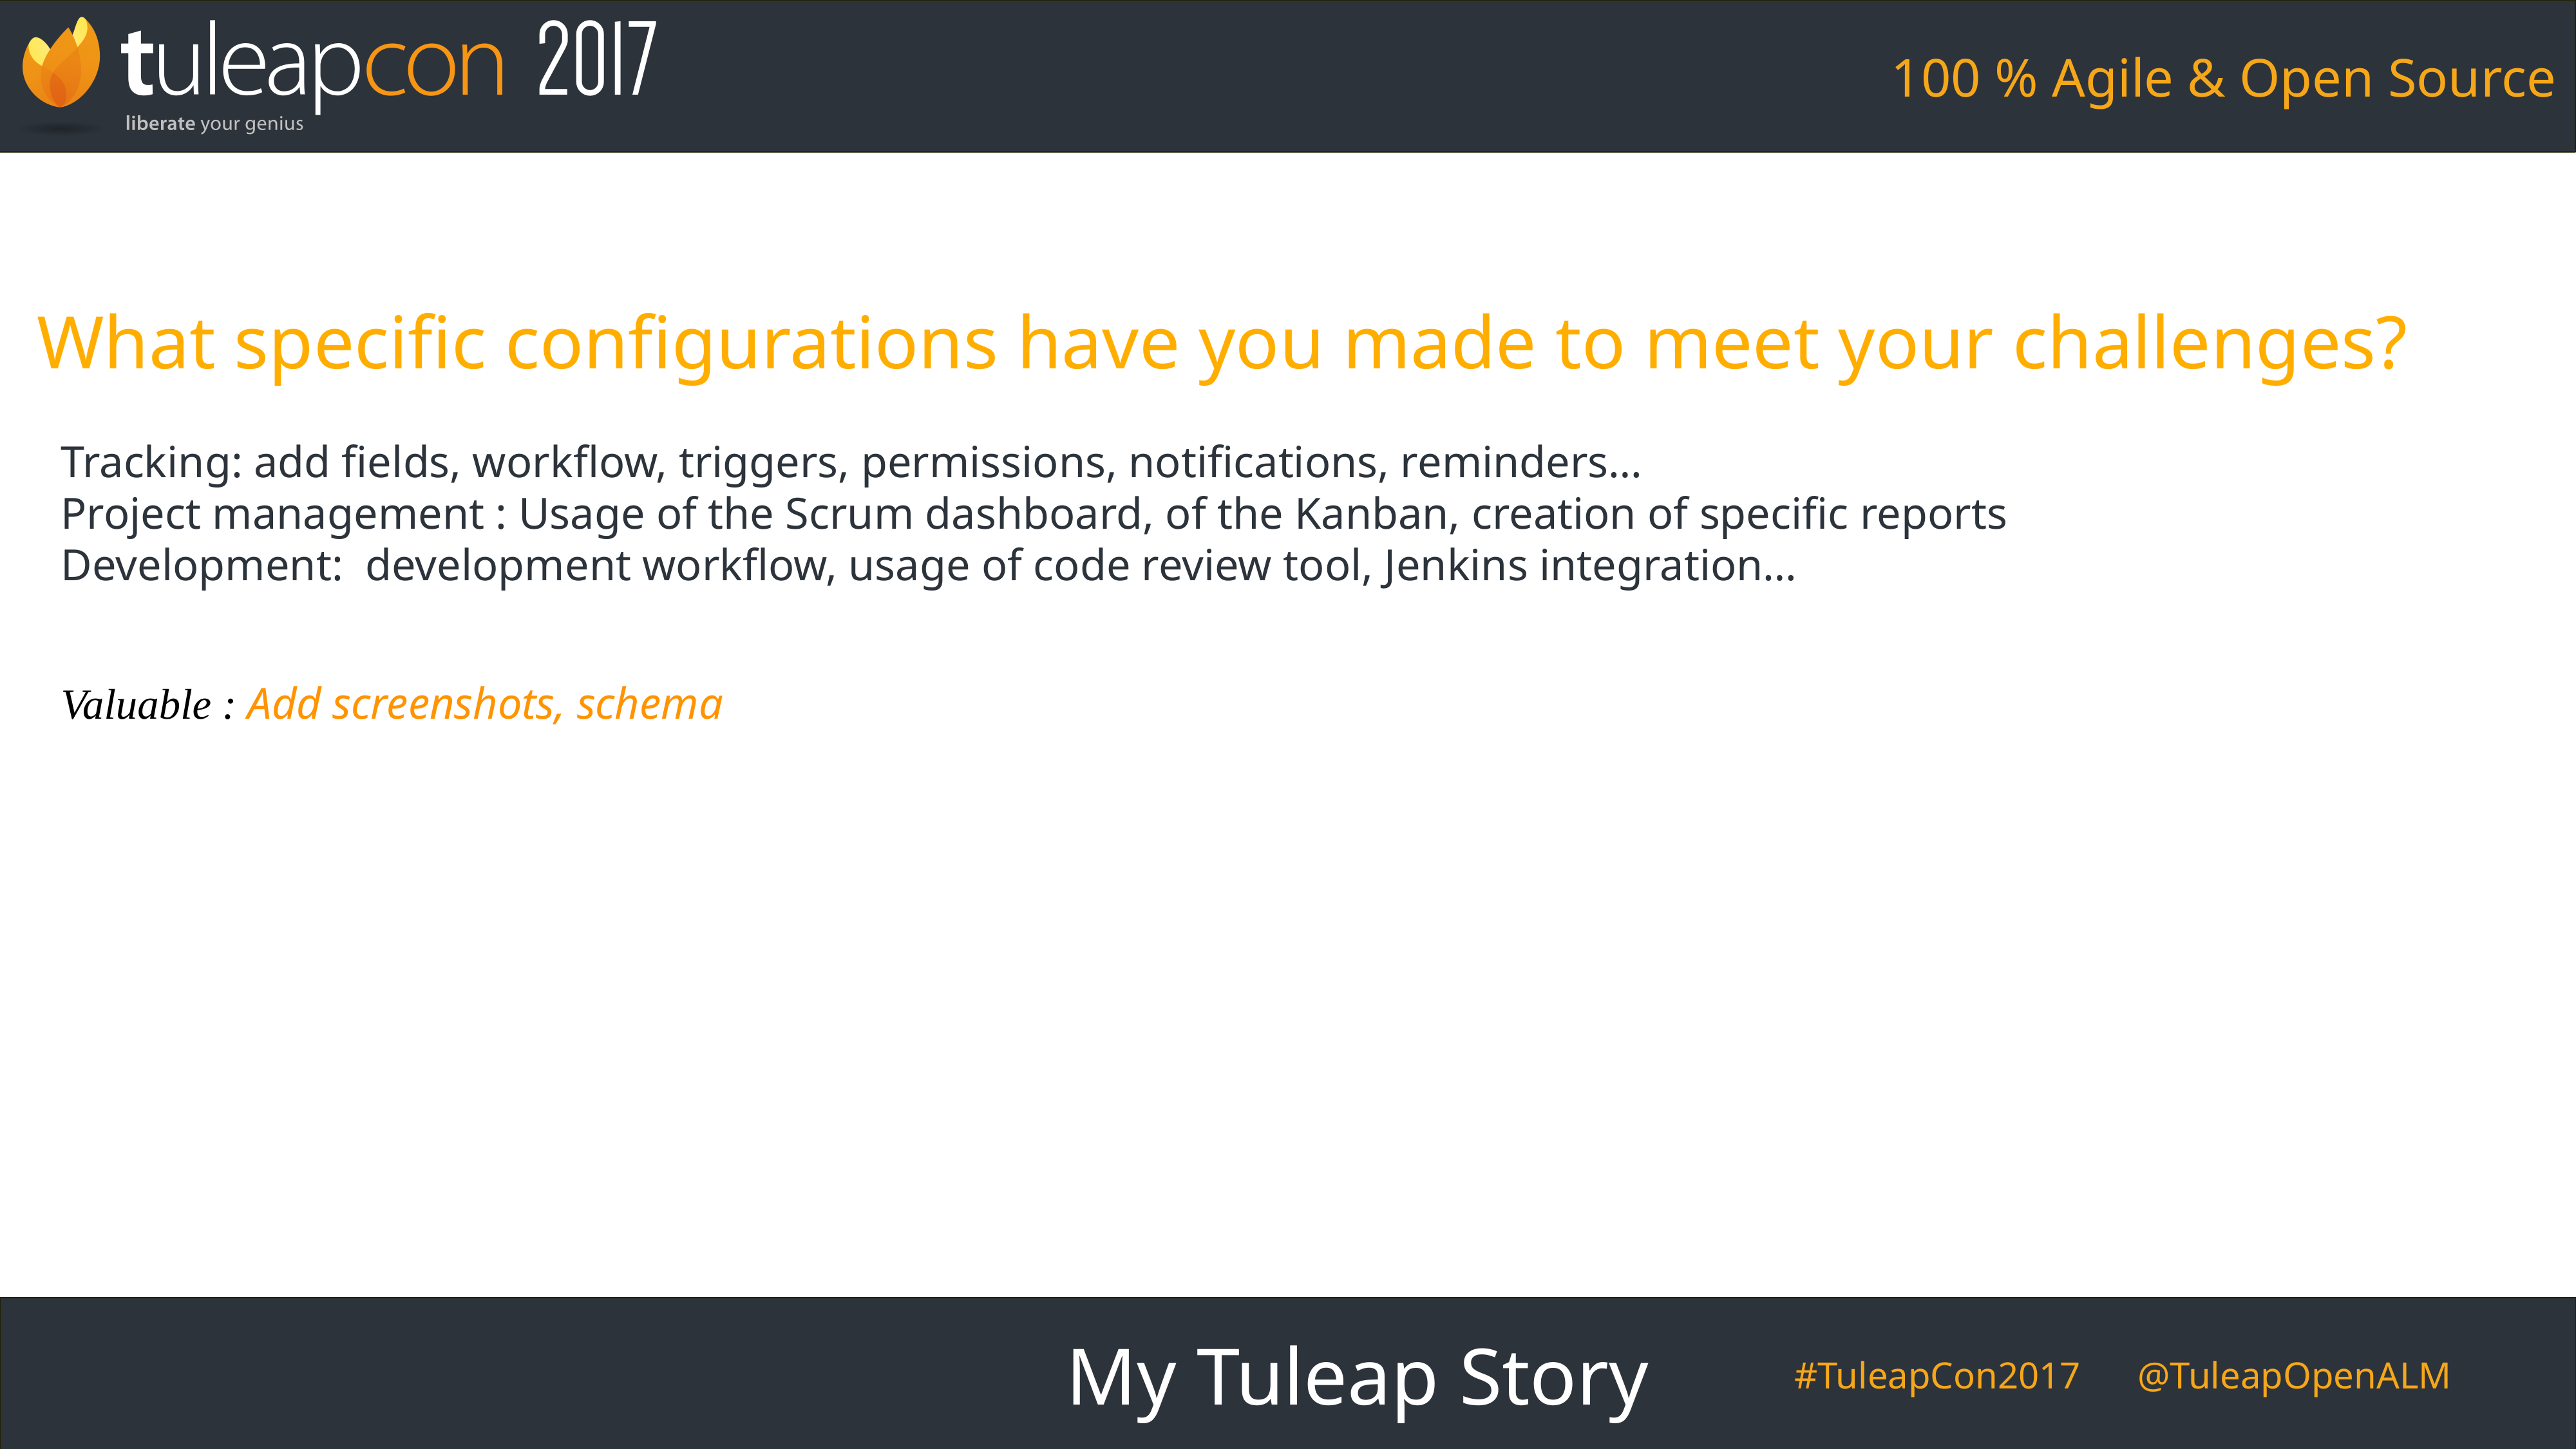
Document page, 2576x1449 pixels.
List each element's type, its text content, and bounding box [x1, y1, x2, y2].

picture [9, 17, 675, 138]
text_box What specific configurations have you made to meet your challenges? Tracking: add fields, workflow, triggers, permissions, notifications, reminders… Project management : Usage of the Scrum dashboard, of the Kanban, creation of specific reports Development: development workflow, usage of code review tool, Jenkins integration… Valuable : Add screenshots, schema [31, 290, 2415, 734]
